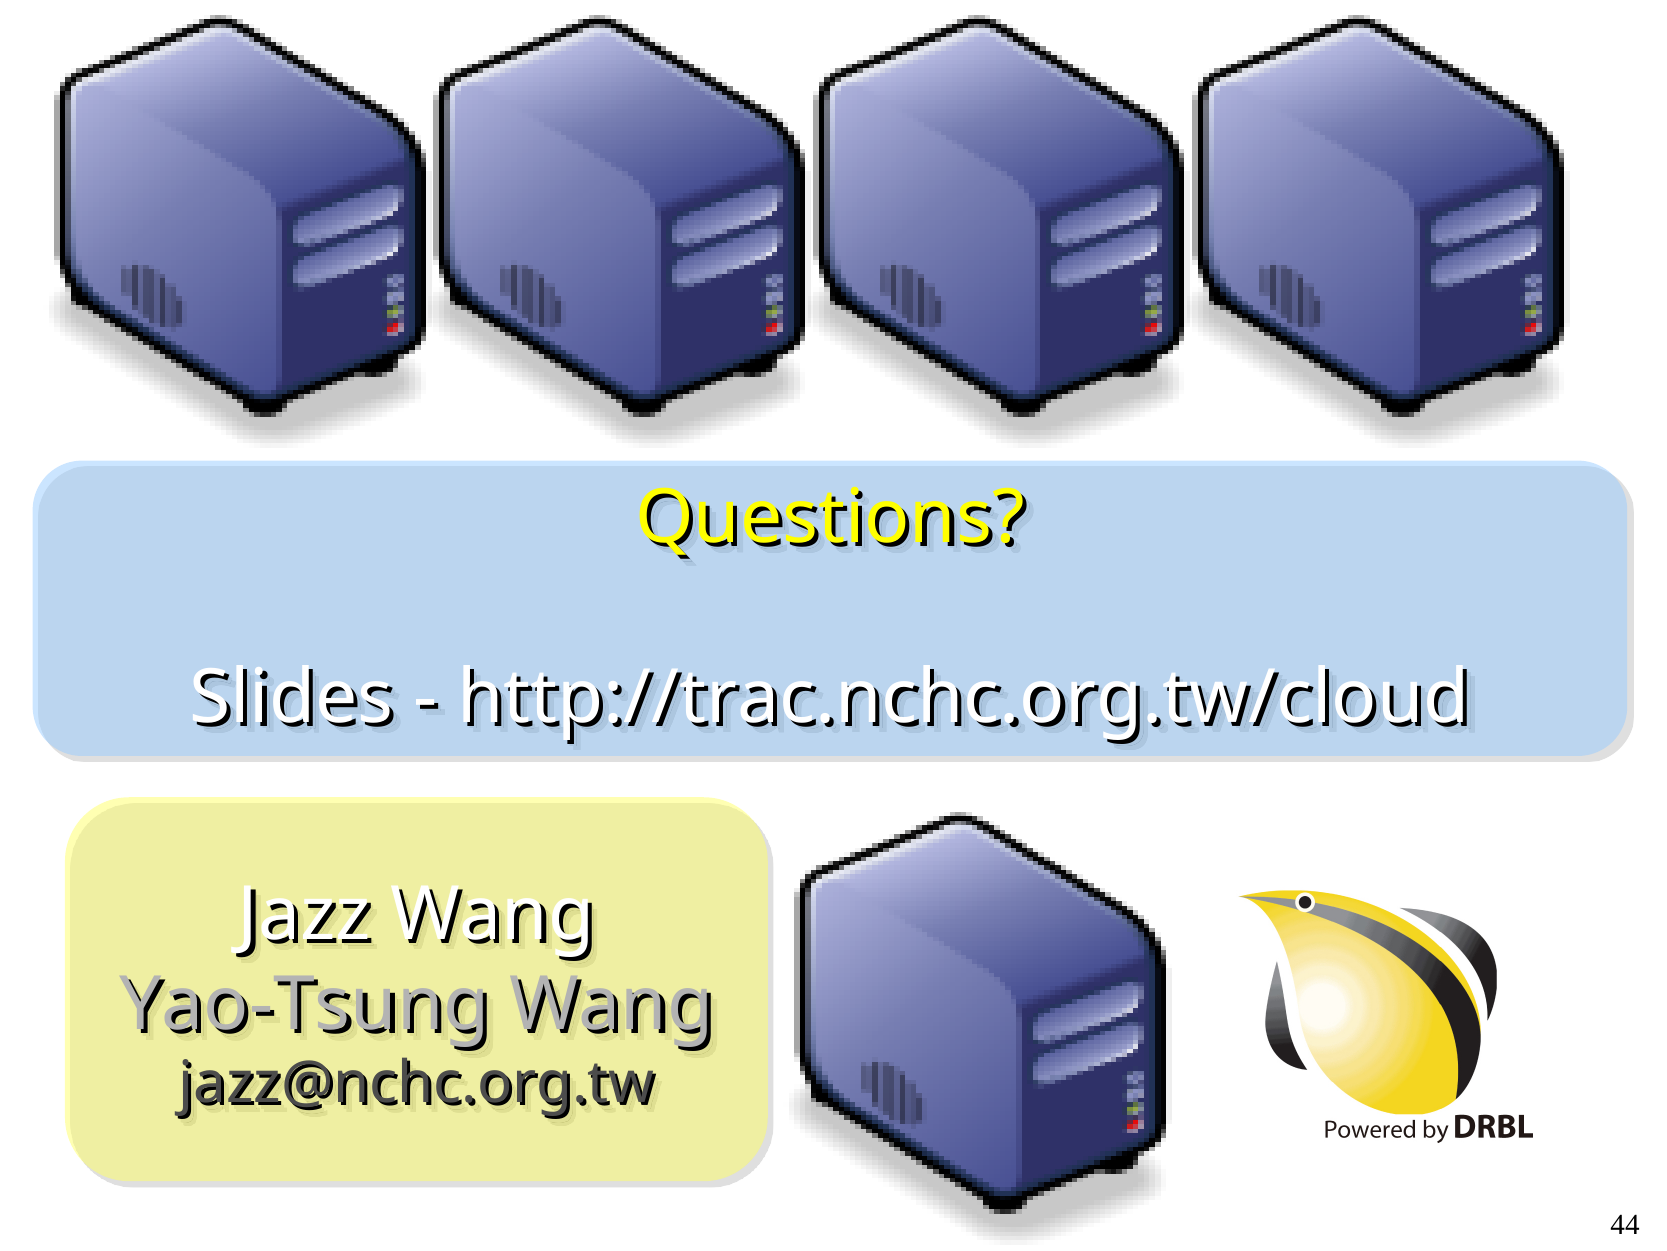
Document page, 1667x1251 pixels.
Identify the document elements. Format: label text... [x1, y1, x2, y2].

picture [1224, 874, 1548, 1152]
text_box Jazz Wang Yao-Tsung Wang jazz@nchc.org.tw [64, 797, 767, 1182]
picture [767, 799, 1211, 1249]
text_box Questions? Slides - http://trac.nchc.org.tw/cloud [32, 460, 1628, 756]
picture [27, 2, 1609, 502]
